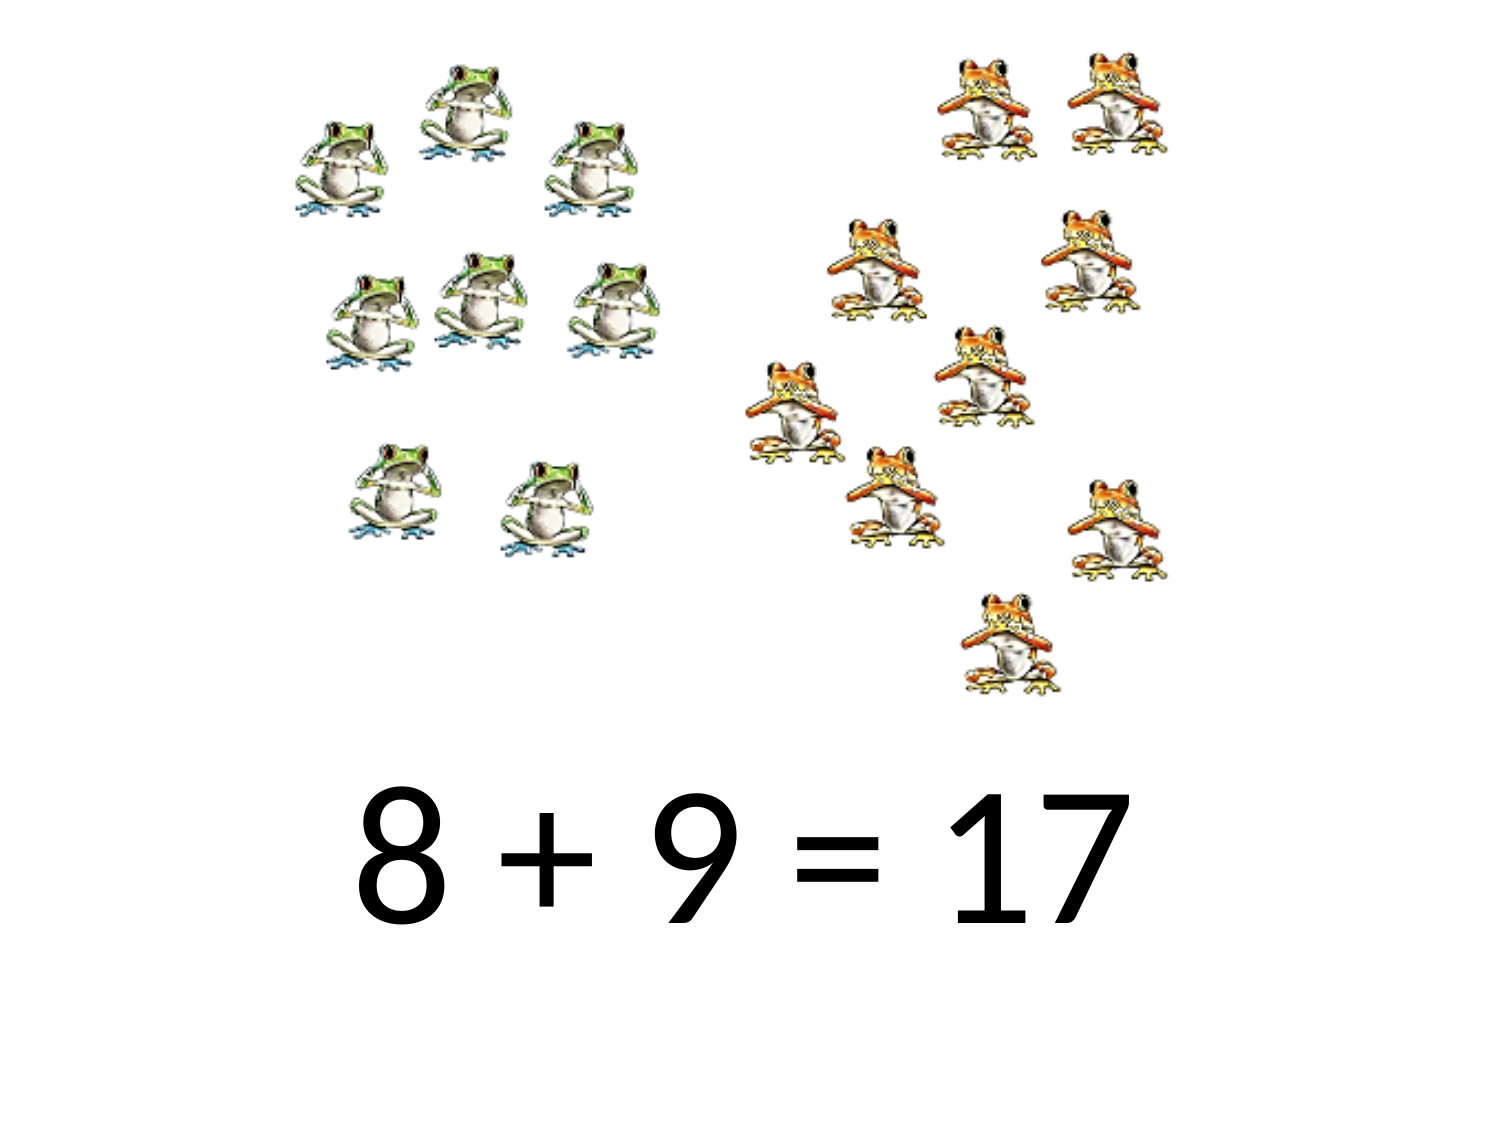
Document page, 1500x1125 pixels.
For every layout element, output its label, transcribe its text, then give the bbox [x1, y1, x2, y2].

text_box 8 + 9 = 17 [336, 716, 1152, 971]
picture [219, 0, 1278, 795]
